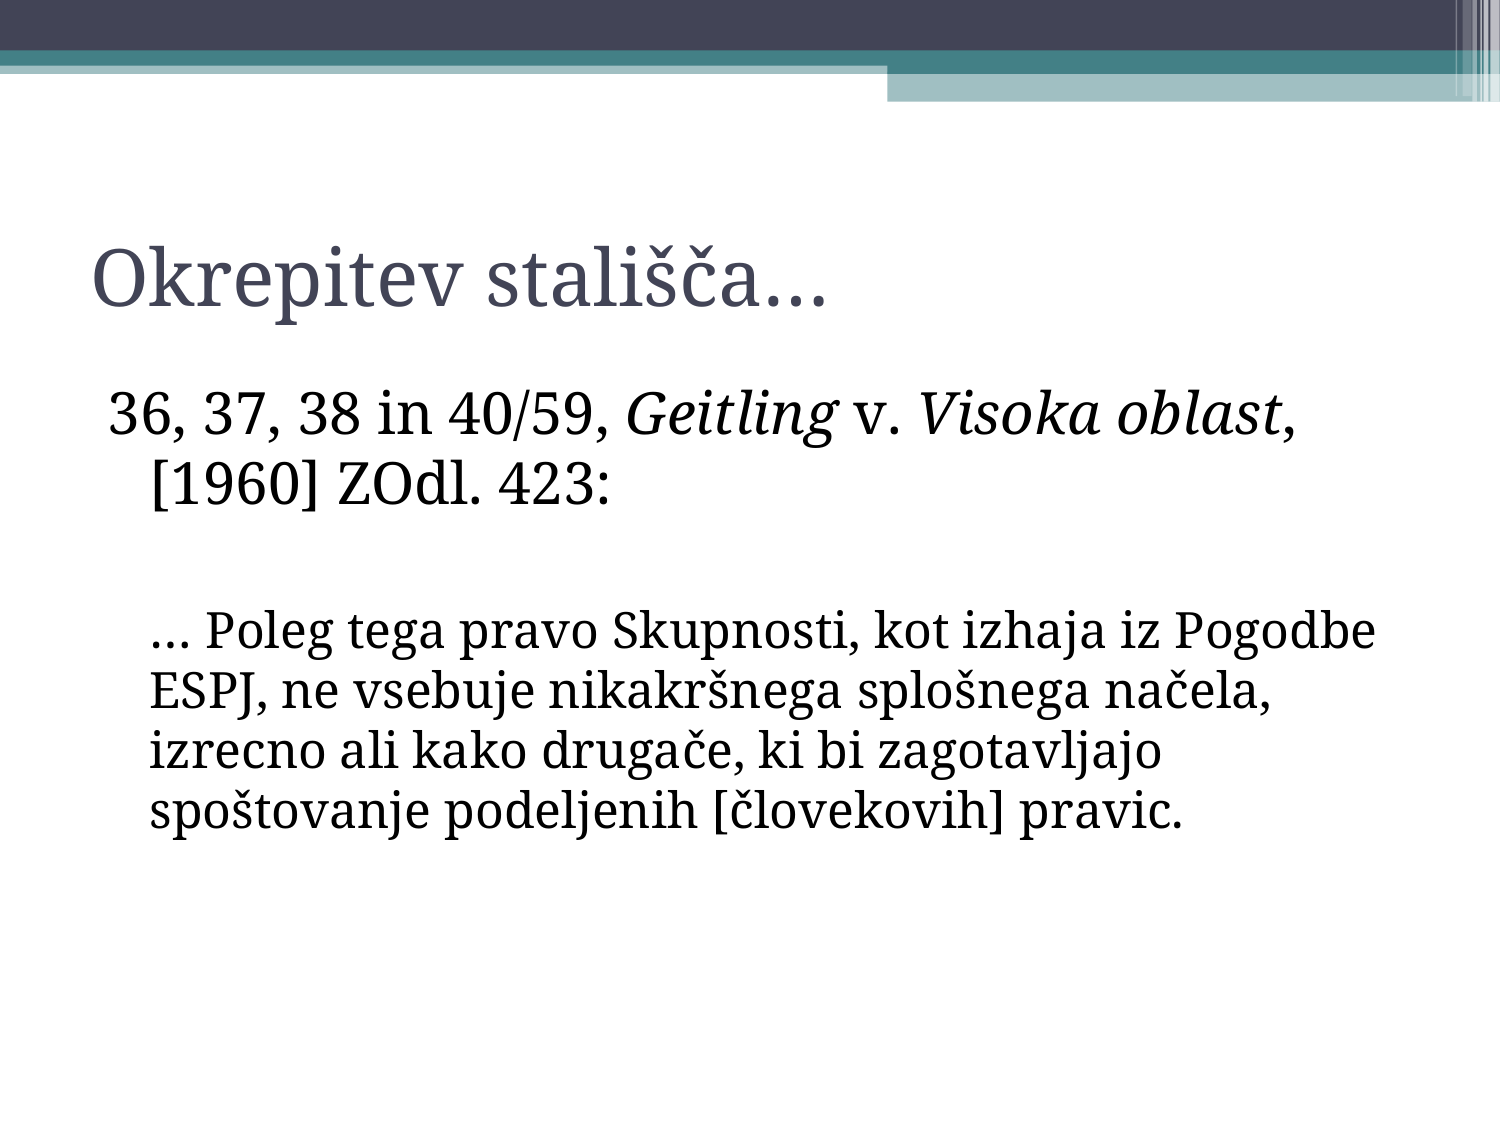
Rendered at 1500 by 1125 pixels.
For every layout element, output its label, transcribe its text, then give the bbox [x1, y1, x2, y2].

title Okrepitev stališča… [75, 187, 1426, 363]
list 36, 37, 38 in 40/59, Geitling v. Visoka oblast, [1960] ZOdl. 423: … Poleg tega pravo Skupnosti, kot izhaja iz Pogodbe ESPJ, ne vsebuje nikakršnega splošnega načela, izrecno ali kako drugače, ki bi zagotavljajo spoštovanje podeljenih [človekovih] pravic. [75, 369, 1426, 1079]
